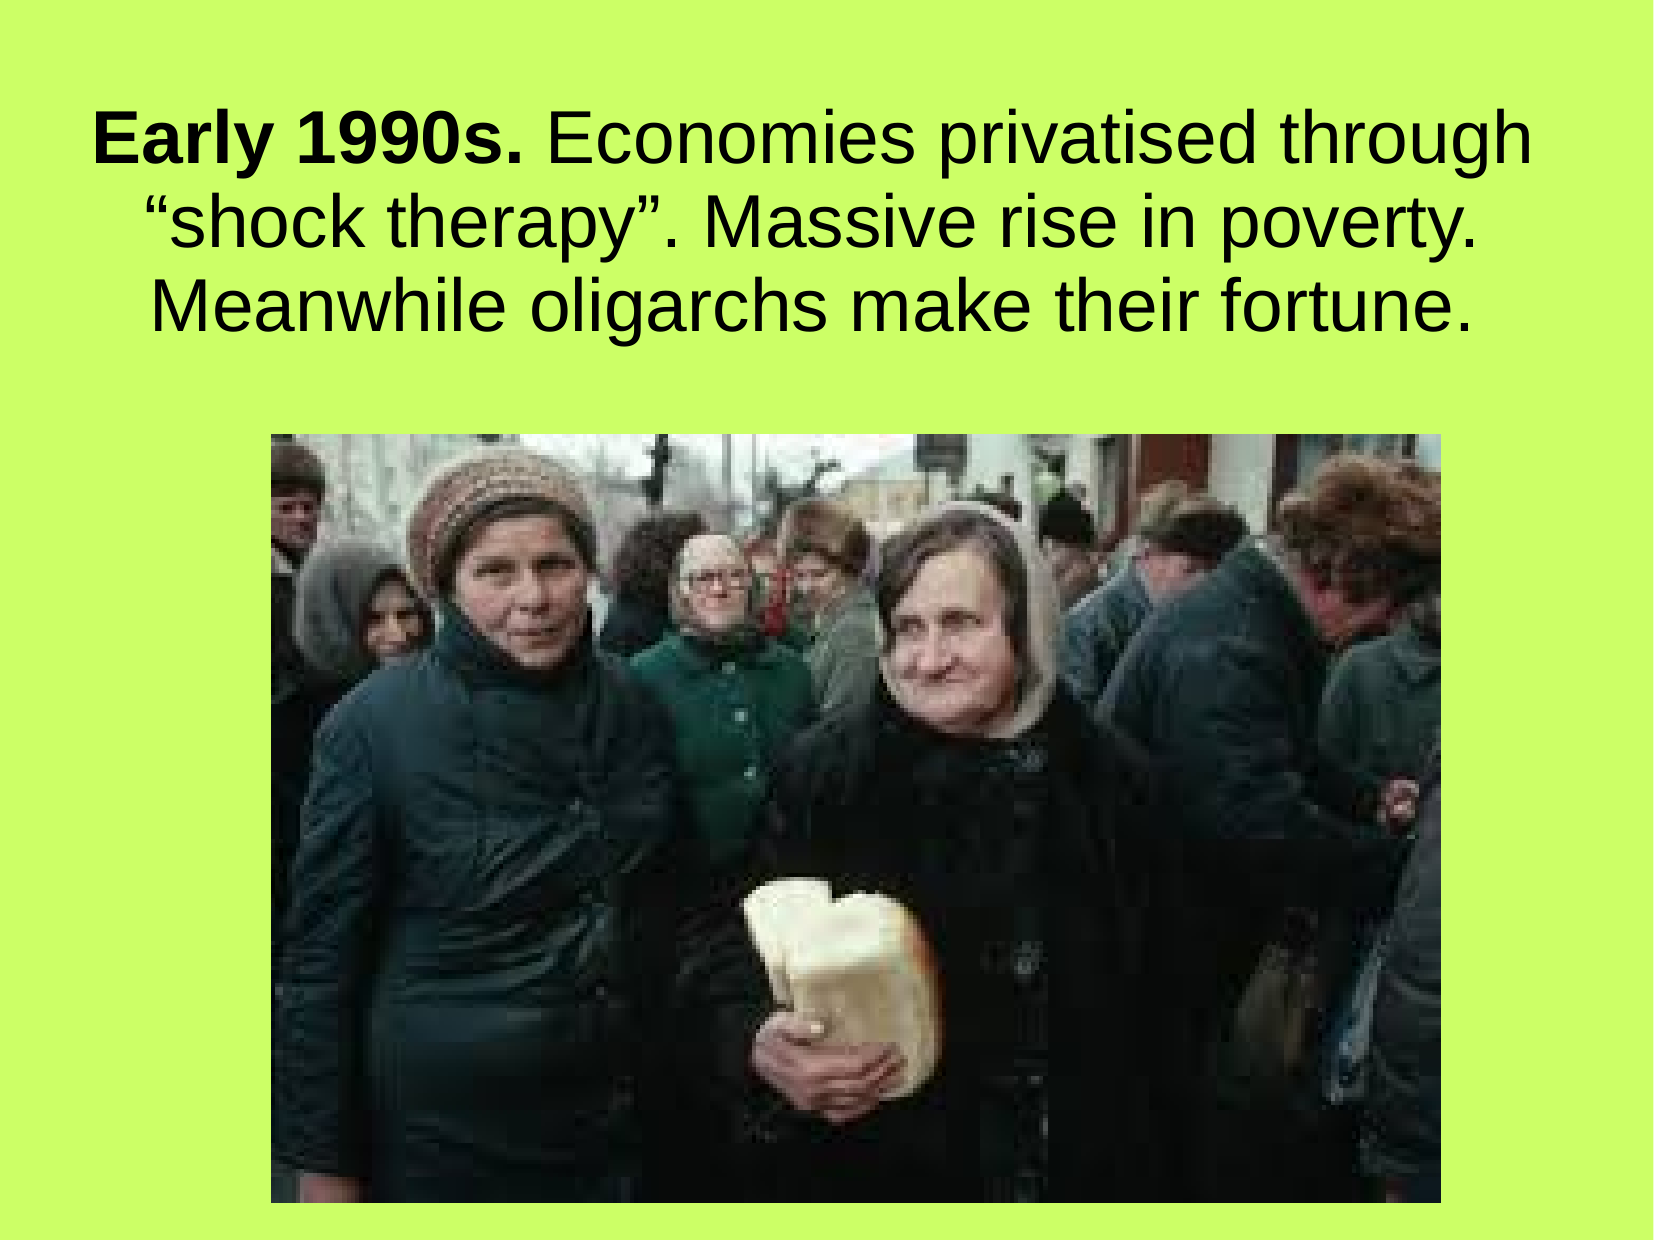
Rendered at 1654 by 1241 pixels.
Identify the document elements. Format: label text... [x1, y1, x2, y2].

title Early 1990s. Economies privatised through “shock therapy”. Massive rise in poverty. Meanwhile oligarchs make their fortune. [68, 65, 1557, 378]
picture [271, 434, 1441, 1203]
